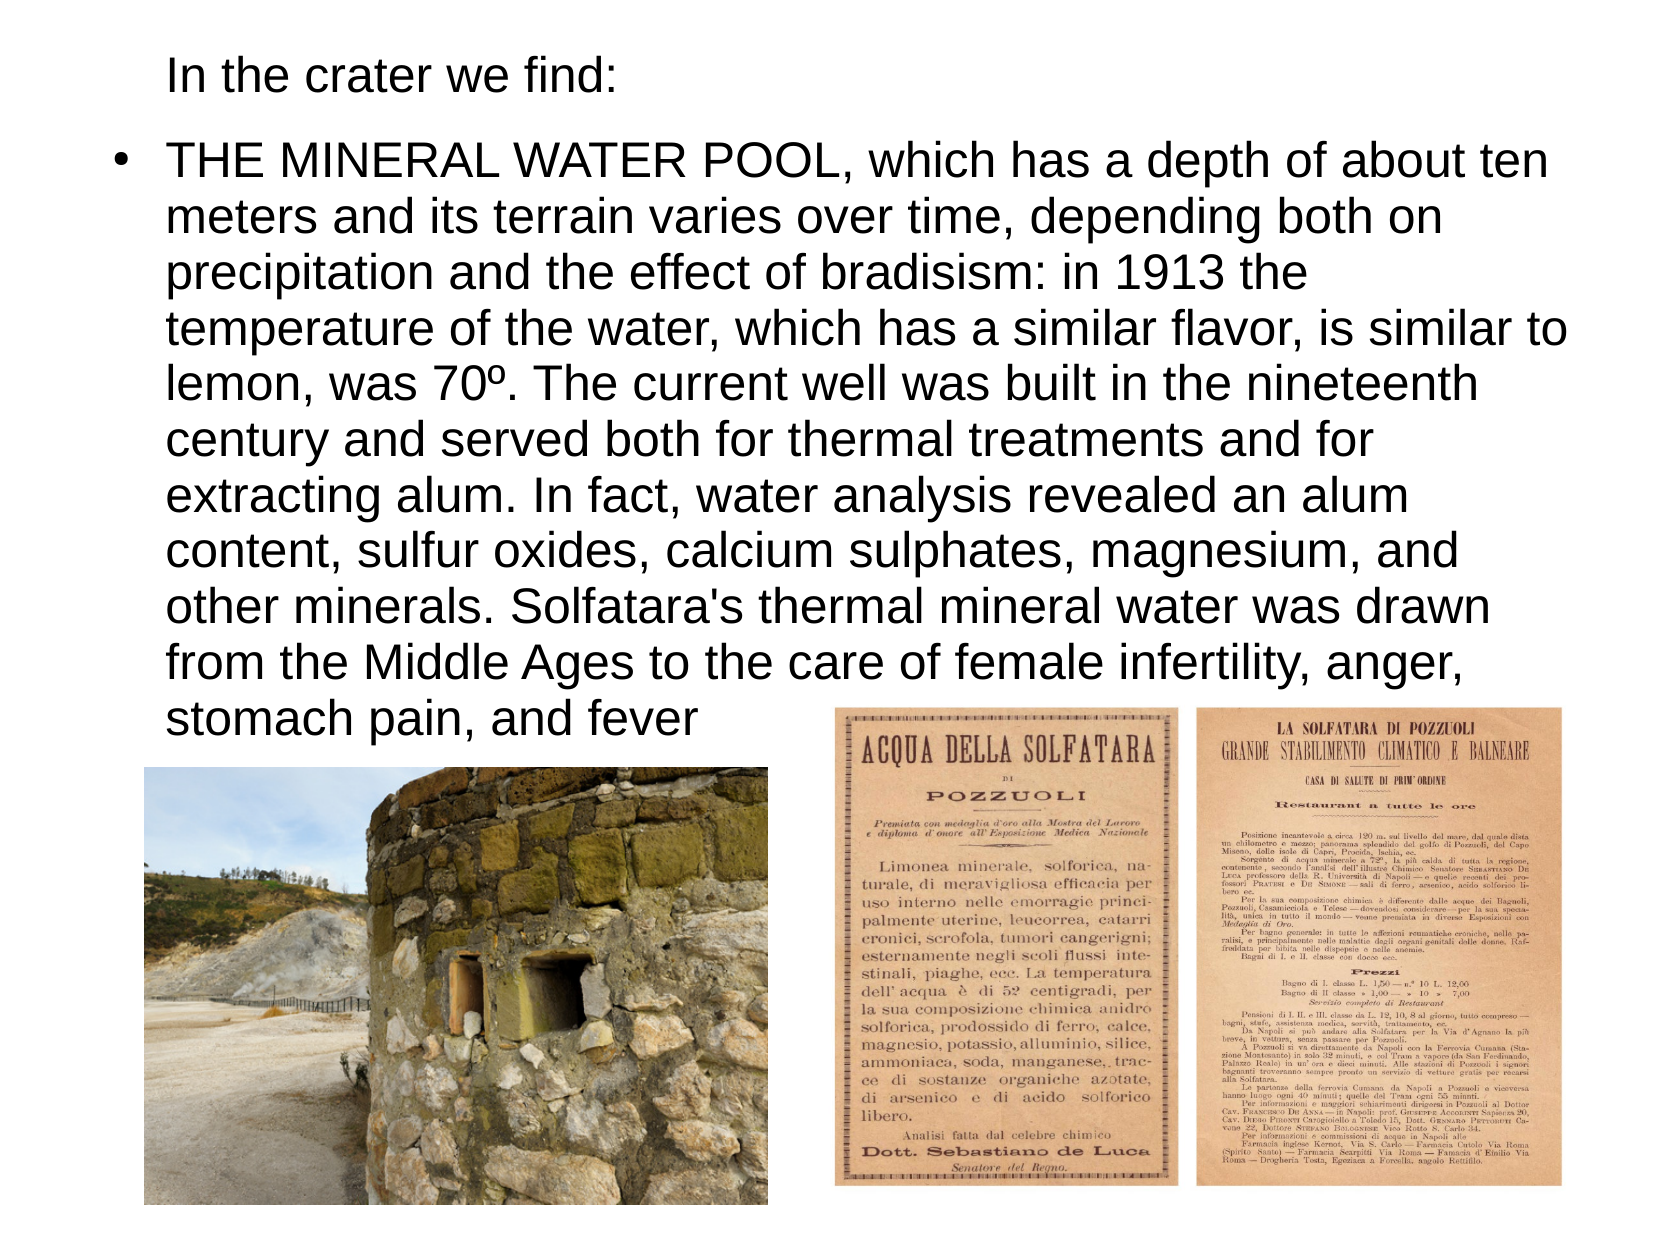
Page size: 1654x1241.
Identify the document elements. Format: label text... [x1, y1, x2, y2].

picture [814, 696, 1583, 1201]
list In the crater we find: THE MINERAL WATER POOL, which has a depth of about ten meters and its terrain varies over time, depending both on precipitation and the effect of bradisism: in 1913 the temperature of the water, which has a similar flavor, is similar to lemon, was 70º. The current well was built in the nineteenth century and served both for thermal treatments and for extracting alum. In fact, water analysis revealed an alum content, sulfur oxides, calcium sulphates, magnesium, and other minerals. Solfatara's thermal mineral water was drawn from the Middle Ages to the care of female infertility, anger, stomach pain, and fever [94, 47, 1583, 866]
picture [144, 767, 768, 1205]
